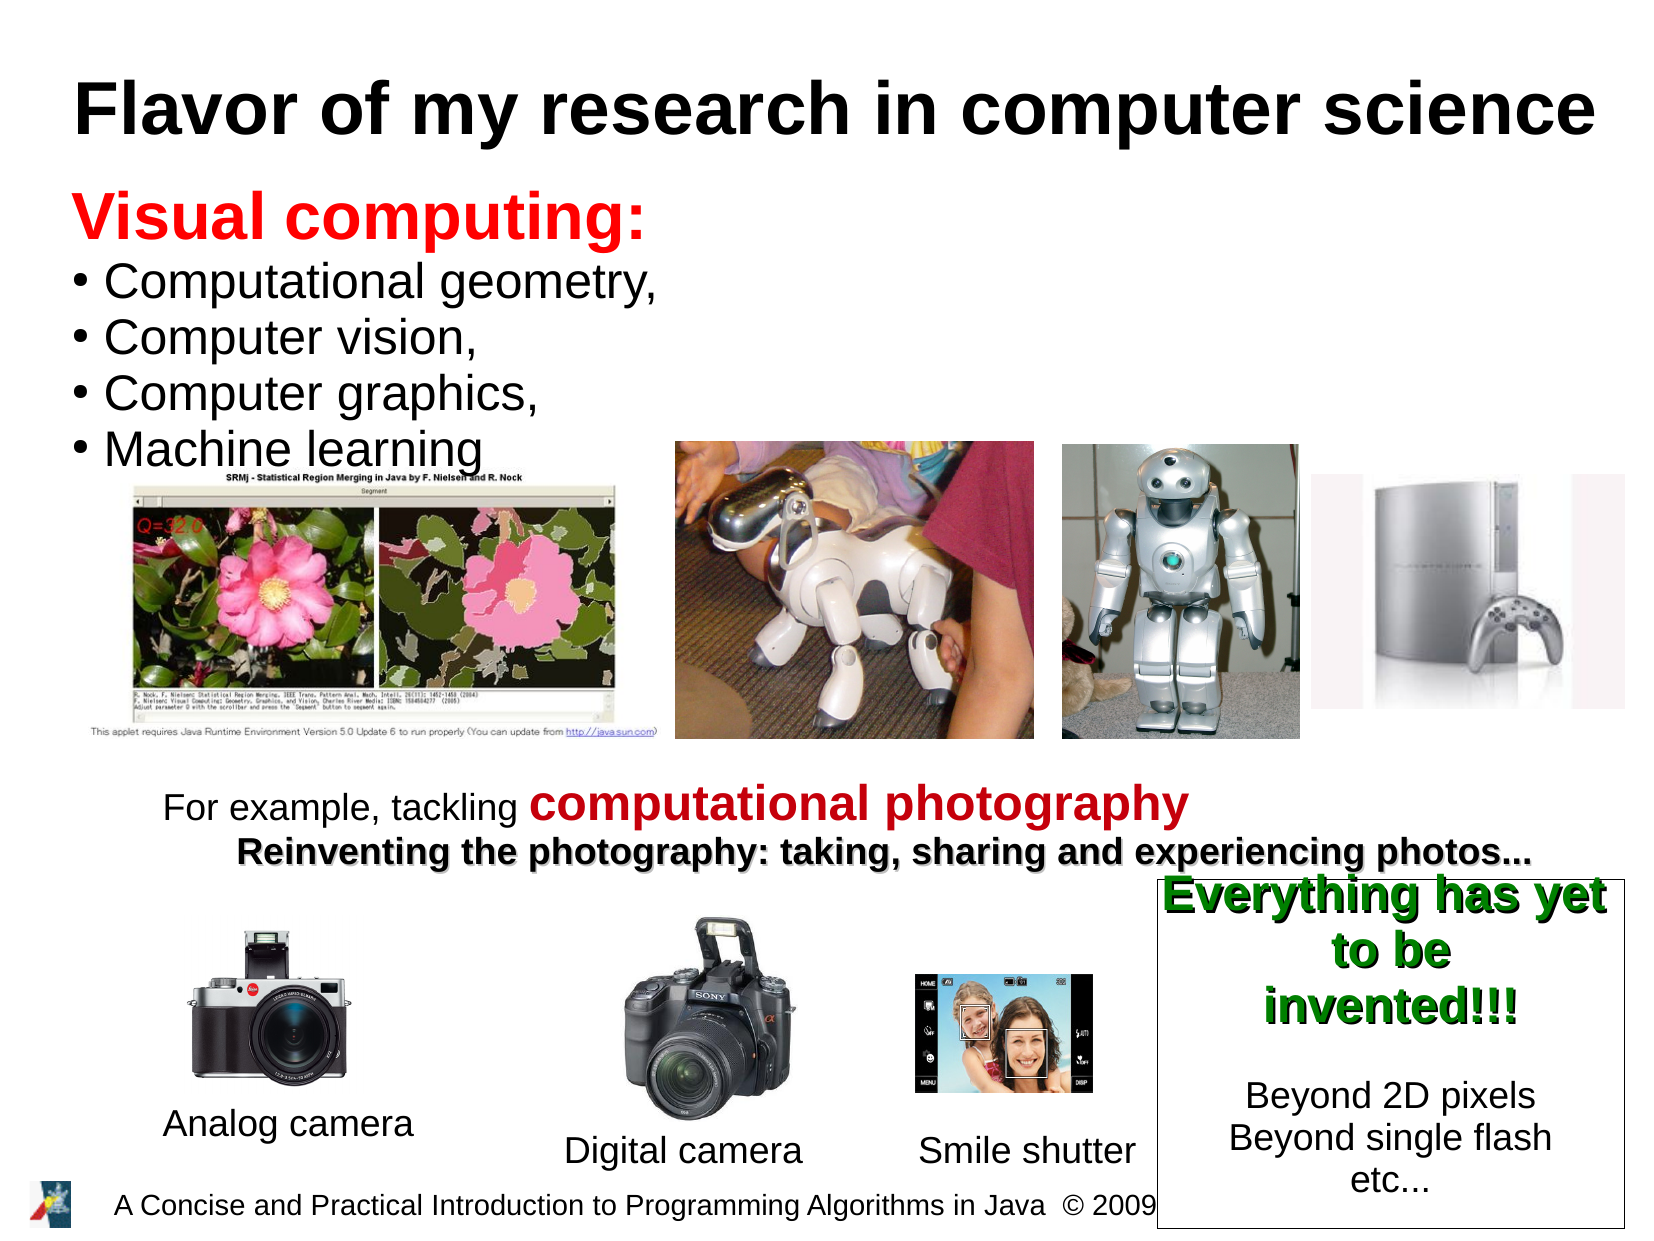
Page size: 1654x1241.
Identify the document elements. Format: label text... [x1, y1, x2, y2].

picture [675, 515, 1034, 739]
text_box Everything has yet to be invented!!! Beyond 2D pixels Beyond single flash etc... [1157, 879, 1625, 1229]
picture [177, 915, 364, 1094]
picture [1311, 474, 1625, 709]
text_box Flavor of my research in computer science [59, 59, 1625, 266]
picture [88, 515, 661, 739]
text_box Smile shutter [903, 1122, 1152, 1179]
picture [620, 915, 798, 1122]
text_box Visual computing: Computational geometry, Computer vision, Computer graphics, Machine learning [56, 171, 674, 485]
picture [915, 974, 1093, 1093]
text_box [362, 181, 392, 253]
picture [1062, 515, 1300, 739]
text_box For example, tackling computational photography Reinventing the photography: taking, sharing and experiencing photos... [147, 767, 1559, 883]
text_box Digital camera [549, 1122, 818, 1179]
picture [29, 1181, 71, 1228]
text_box [59, 413, 1654, 515]
text_box Analog camera [147, 1094, 429, 1152]
